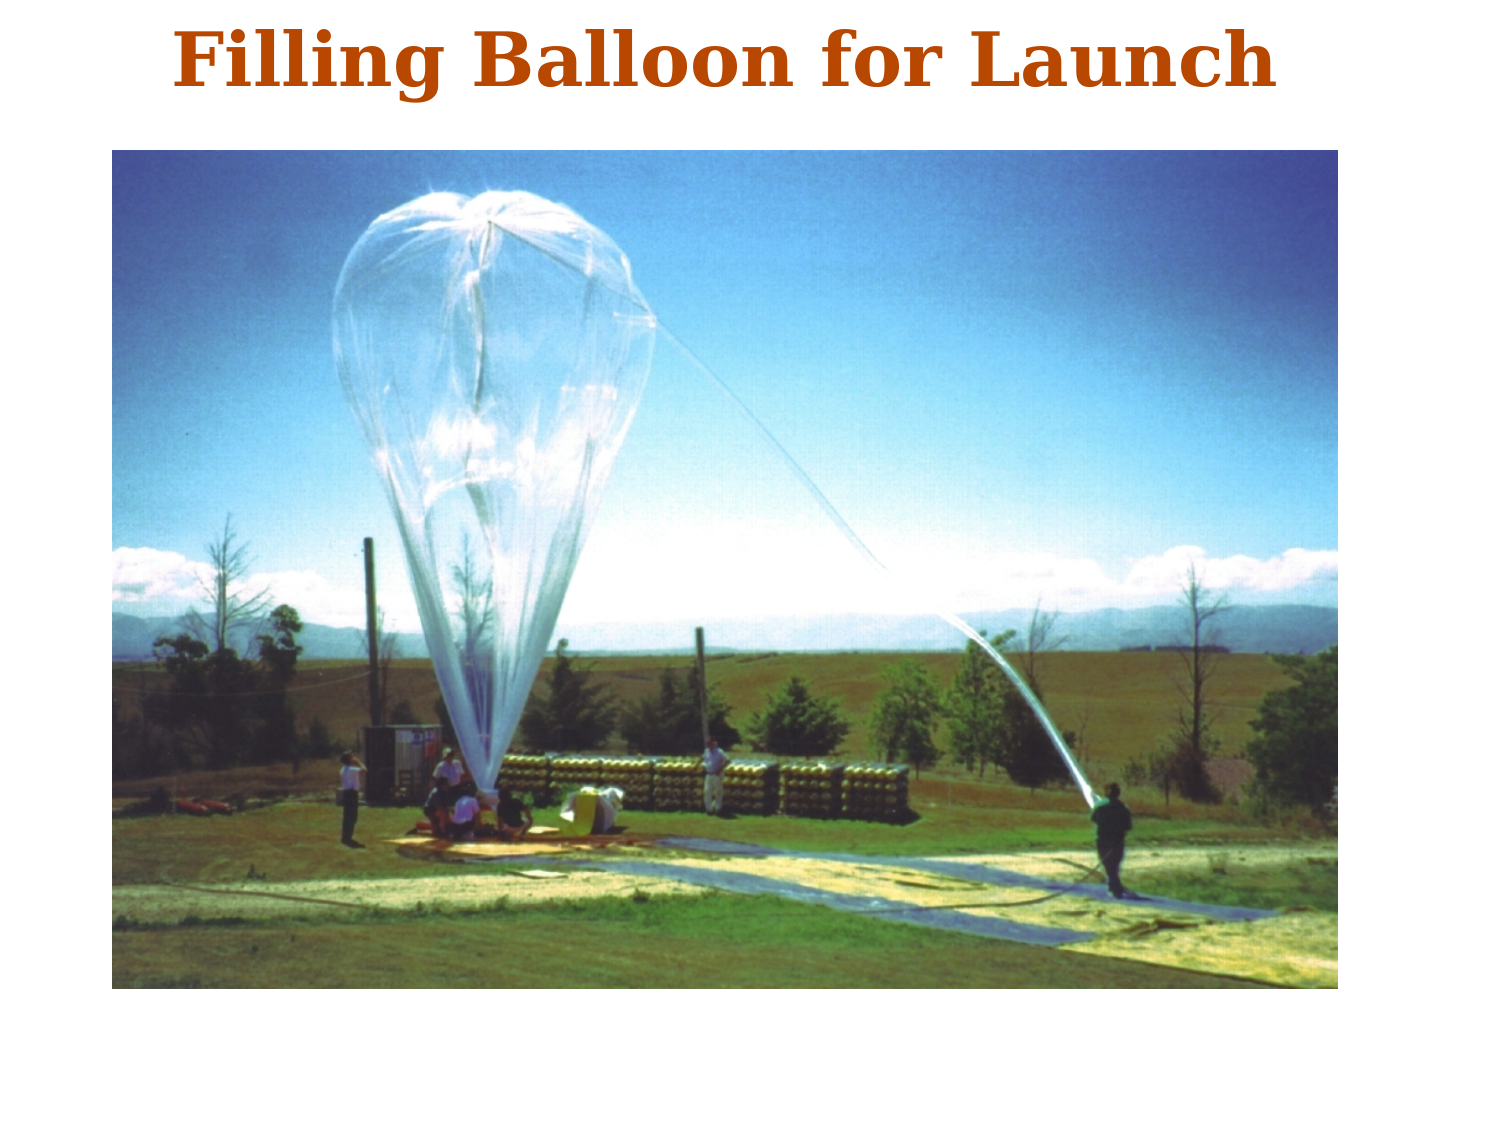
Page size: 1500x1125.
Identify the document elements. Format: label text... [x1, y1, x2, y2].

picture [112, 150, 1338, 989]
title Filling Balloon for Launch [0, 0, 1500, 124]
